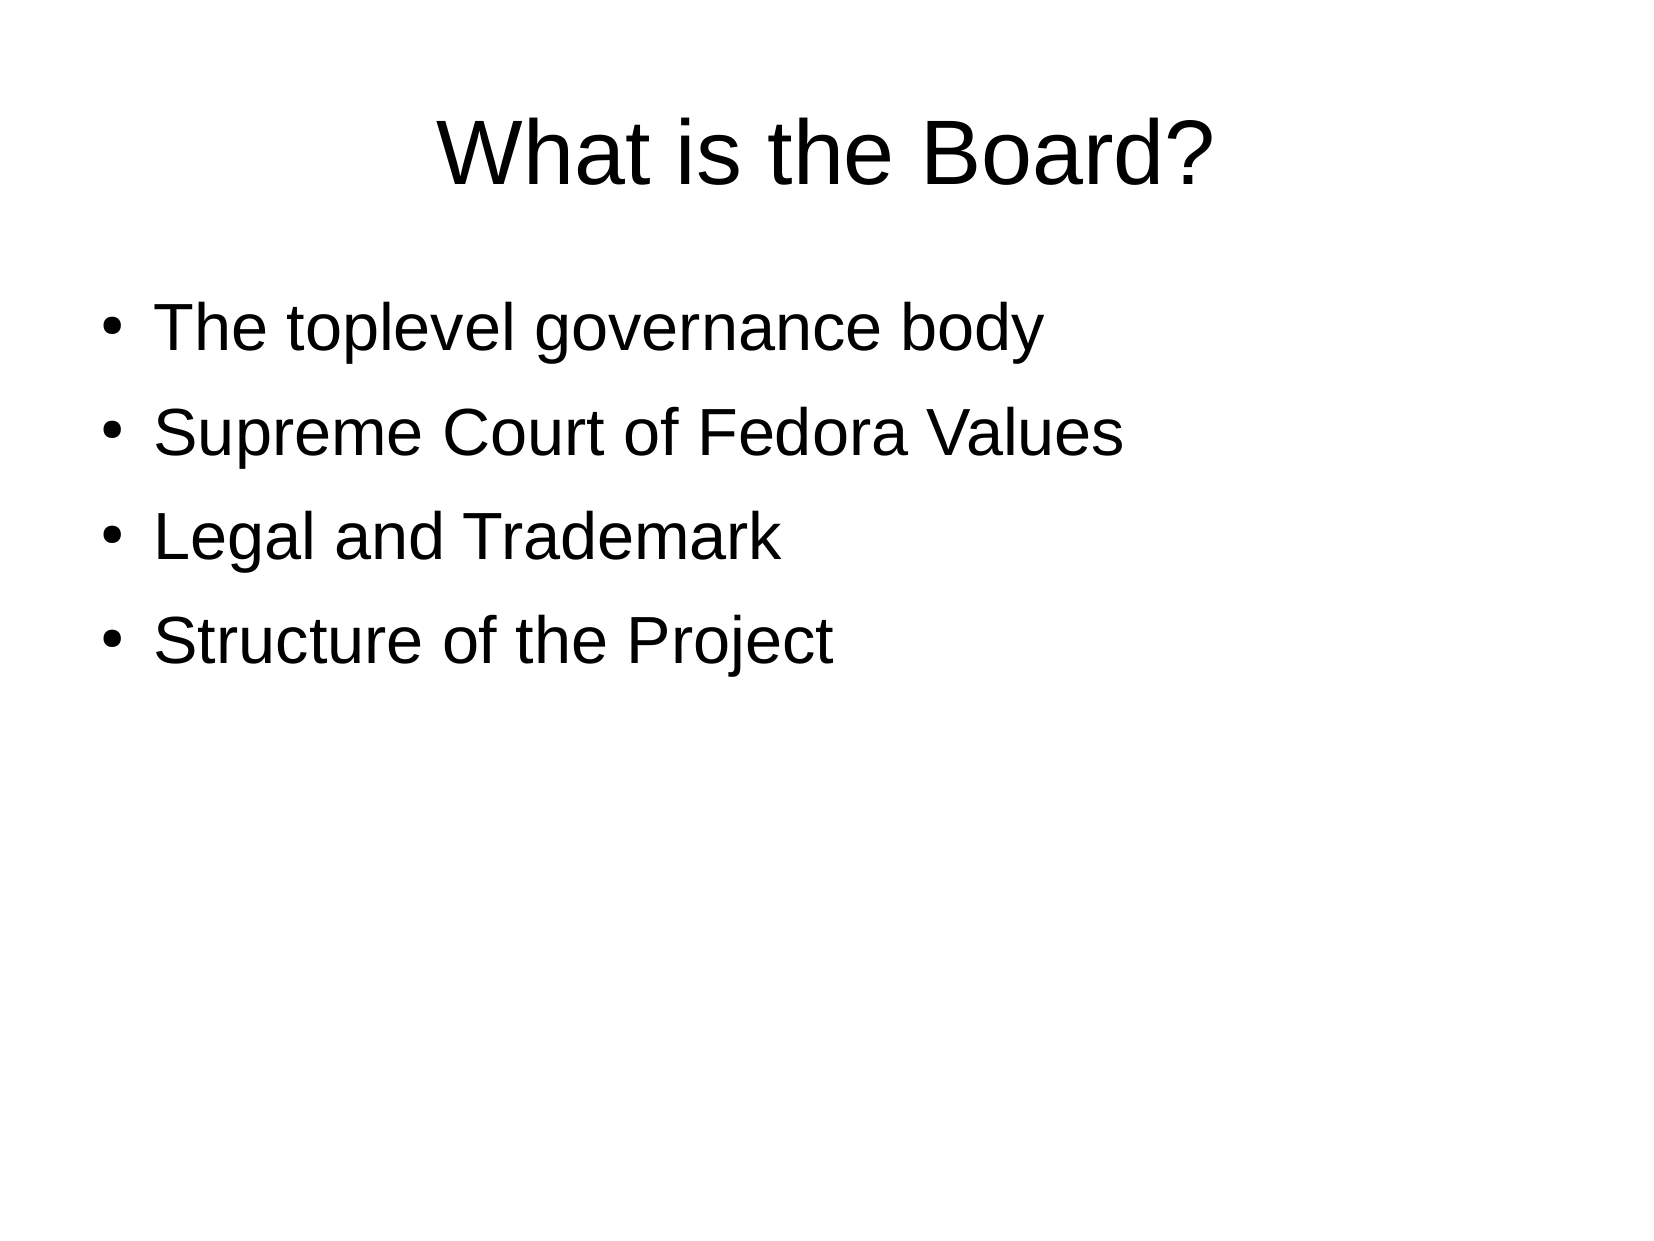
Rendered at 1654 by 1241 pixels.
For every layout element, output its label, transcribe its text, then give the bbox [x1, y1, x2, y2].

title What is the Board? [82, 49, 1571, 257]
list The toplevel governance body Supreme Court of Fedora Values Legal and Trademark Structure of the Project [82, 290, 1571, 1010]
